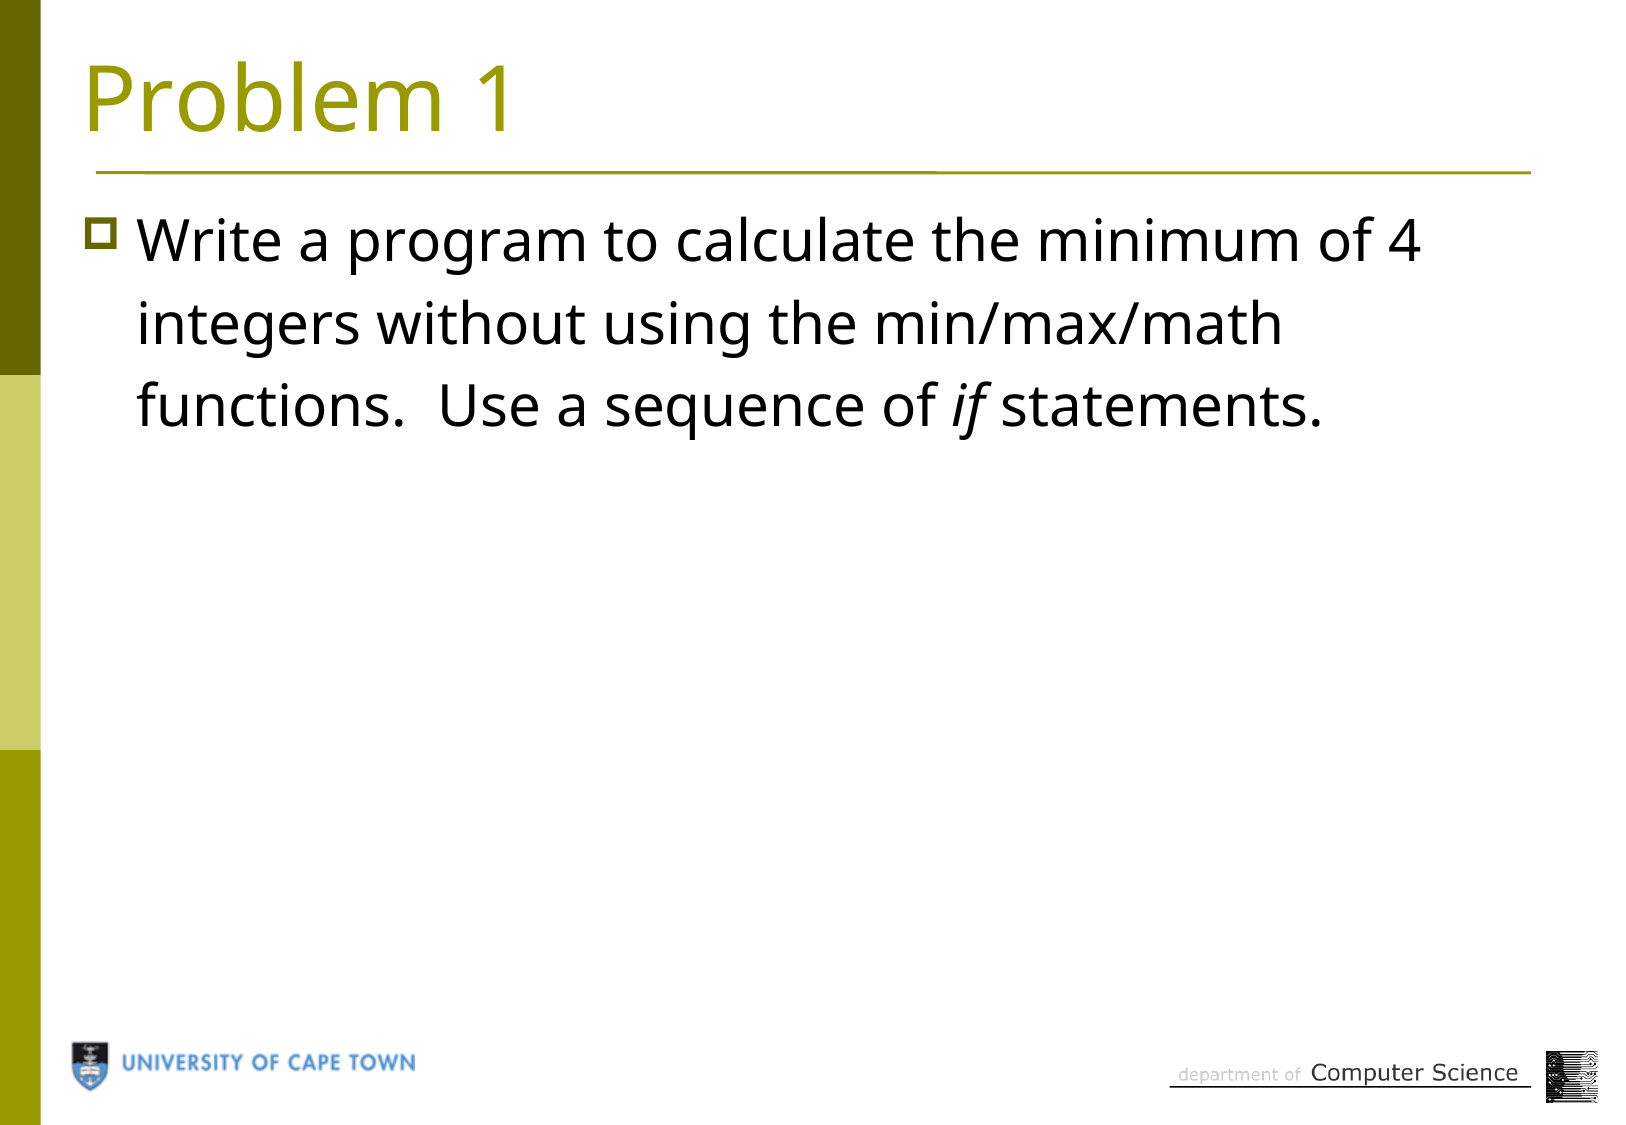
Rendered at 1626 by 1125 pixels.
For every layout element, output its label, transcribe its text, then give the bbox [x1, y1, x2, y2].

picture [1169, 1043, 1532, 1091]
list Write a program to calculate the minimum of 4 integers without using the min/max/math functions. Use a sequence of if statements. [81, 196, 1543, 991]
picture [1546, 1051, 1598, 1103]
picture [61, 1024, 415, 1103]
title Problem 1 [81, 36, 1543, 165]
